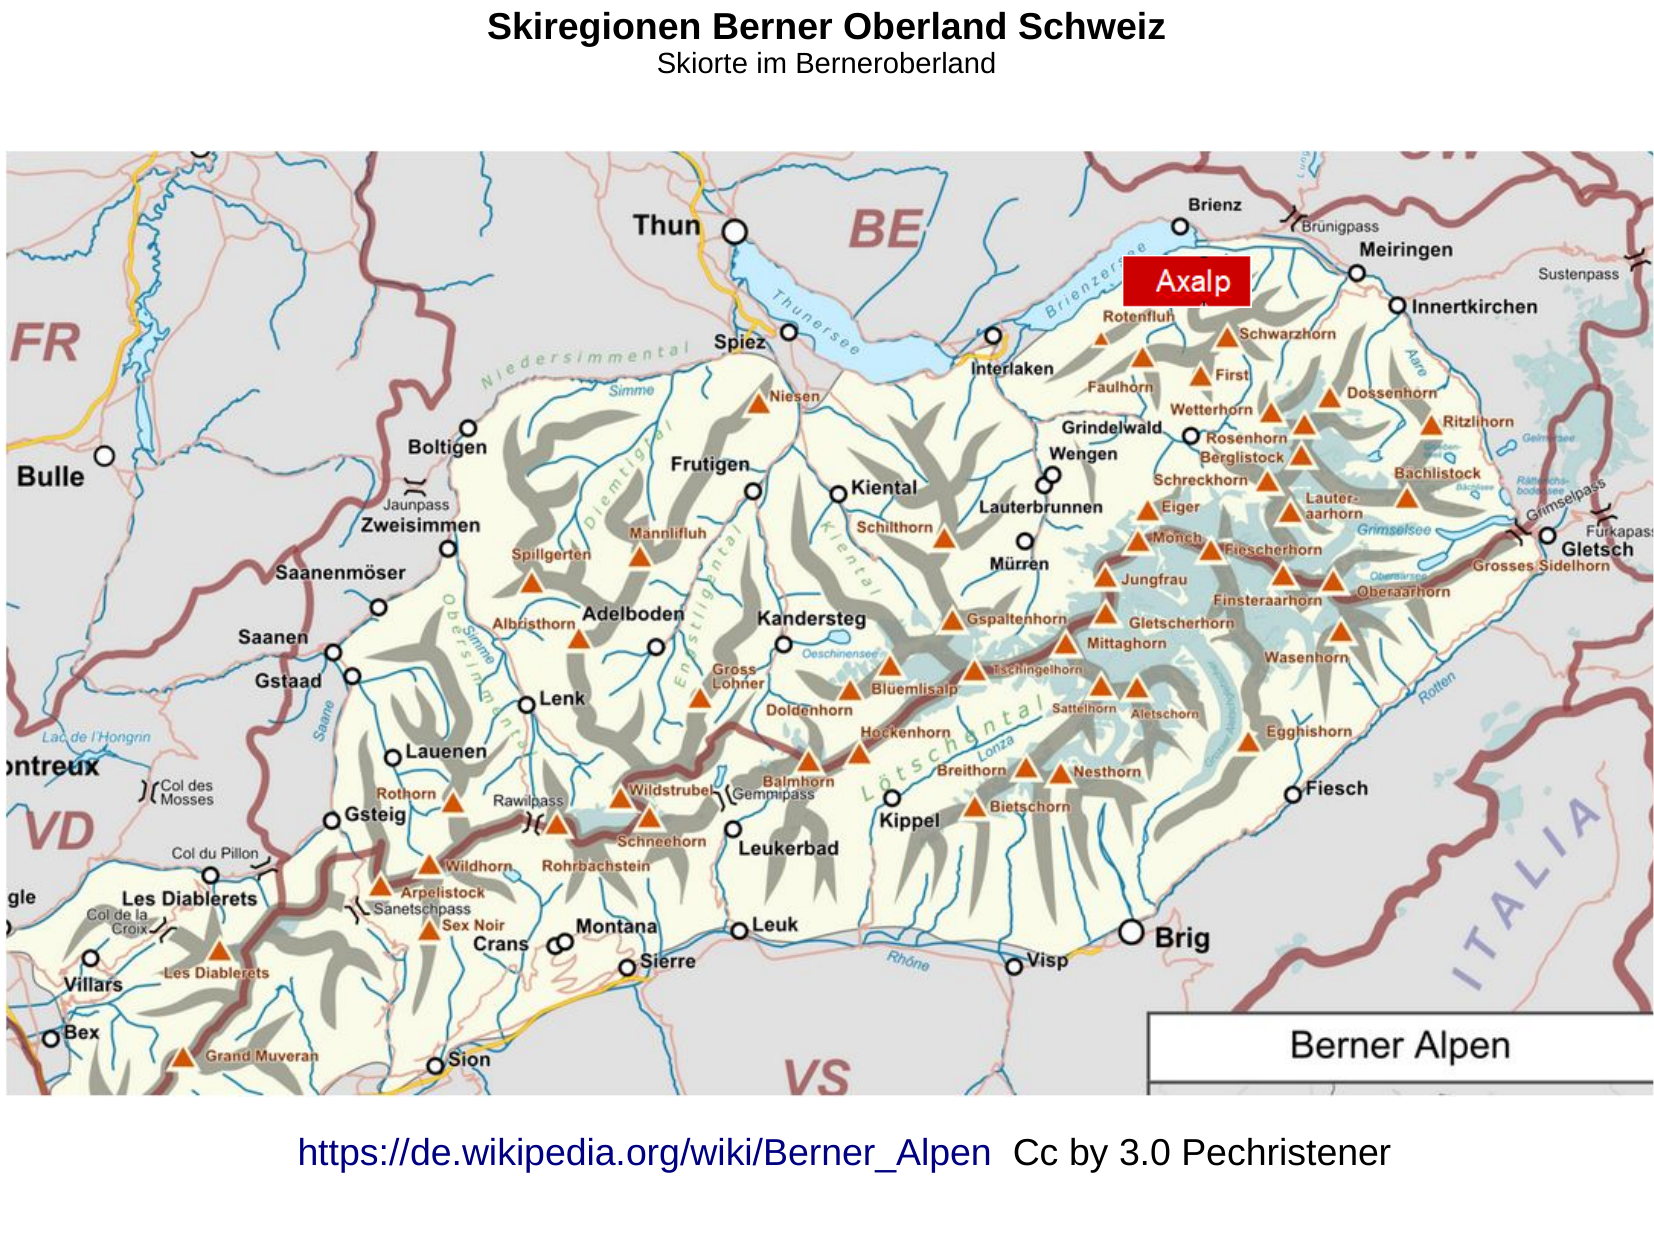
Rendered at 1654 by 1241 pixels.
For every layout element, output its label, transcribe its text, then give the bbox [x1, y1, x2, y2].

text_box https://de.wikipedia.org/wiki/Berner_Alpen Cc by 3.0 Pechristener [35, 1124, 1654, 1224]
picture [5, 150, 1654, 1097]
title Skiregionen Berner Oberland Schweiz Skiorte im Berneroberland [0, 0, 1654, 147]
